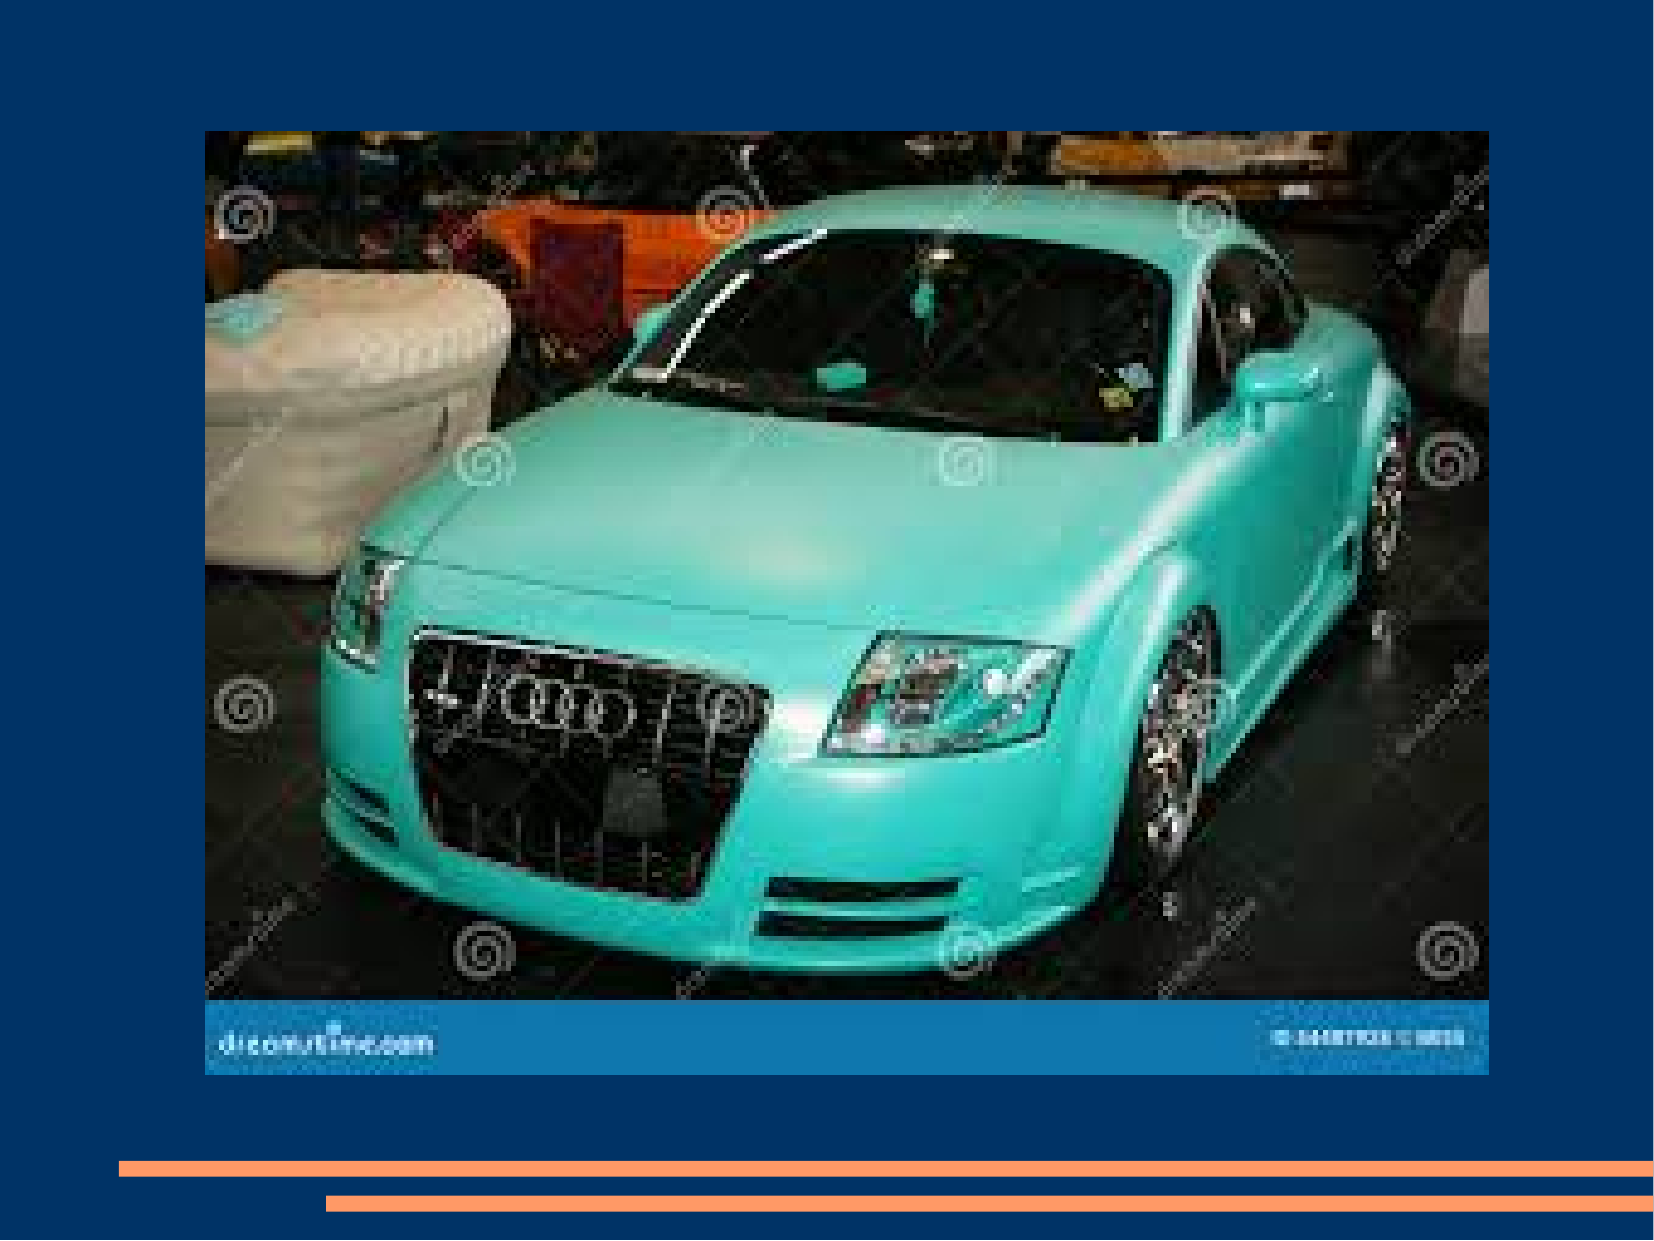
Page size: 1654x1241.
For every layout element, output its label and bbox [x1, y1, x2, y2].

picture [205, 131, 1489, 1075]
